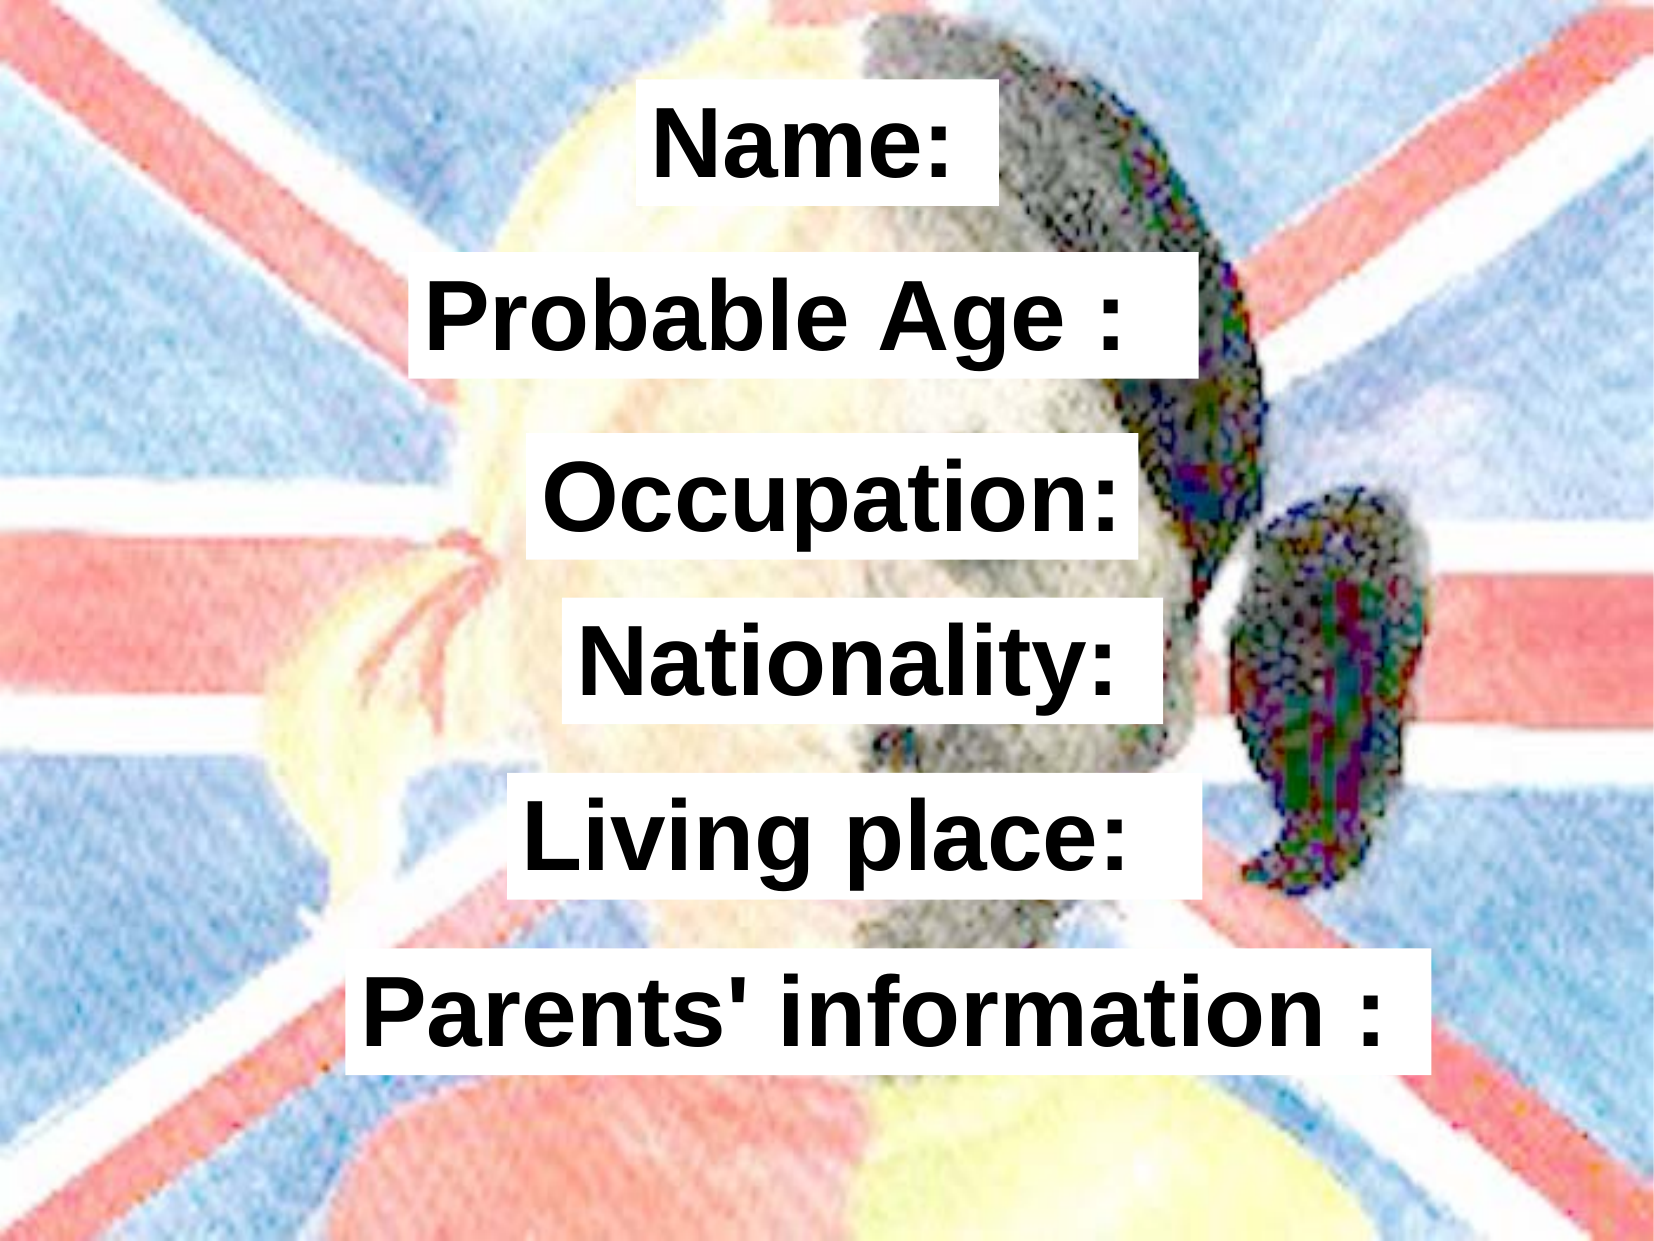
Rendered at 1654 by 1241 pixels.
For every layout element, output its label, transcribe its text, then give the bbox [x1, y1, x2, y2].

text_box Probable Age : [408, 252, 1199, 379]
text_box Occupation: [526, 433, 1139, 560]
text_box Living place: [507, 772, 1203, 900]
text_box Parents' information : [345, 948, 1432, 1076]
text_box Nationality: [561, 597, 1164, 725]
picture [0, 0, 1654, 1241]
text_box Name: [635, 79, 999, 206]
